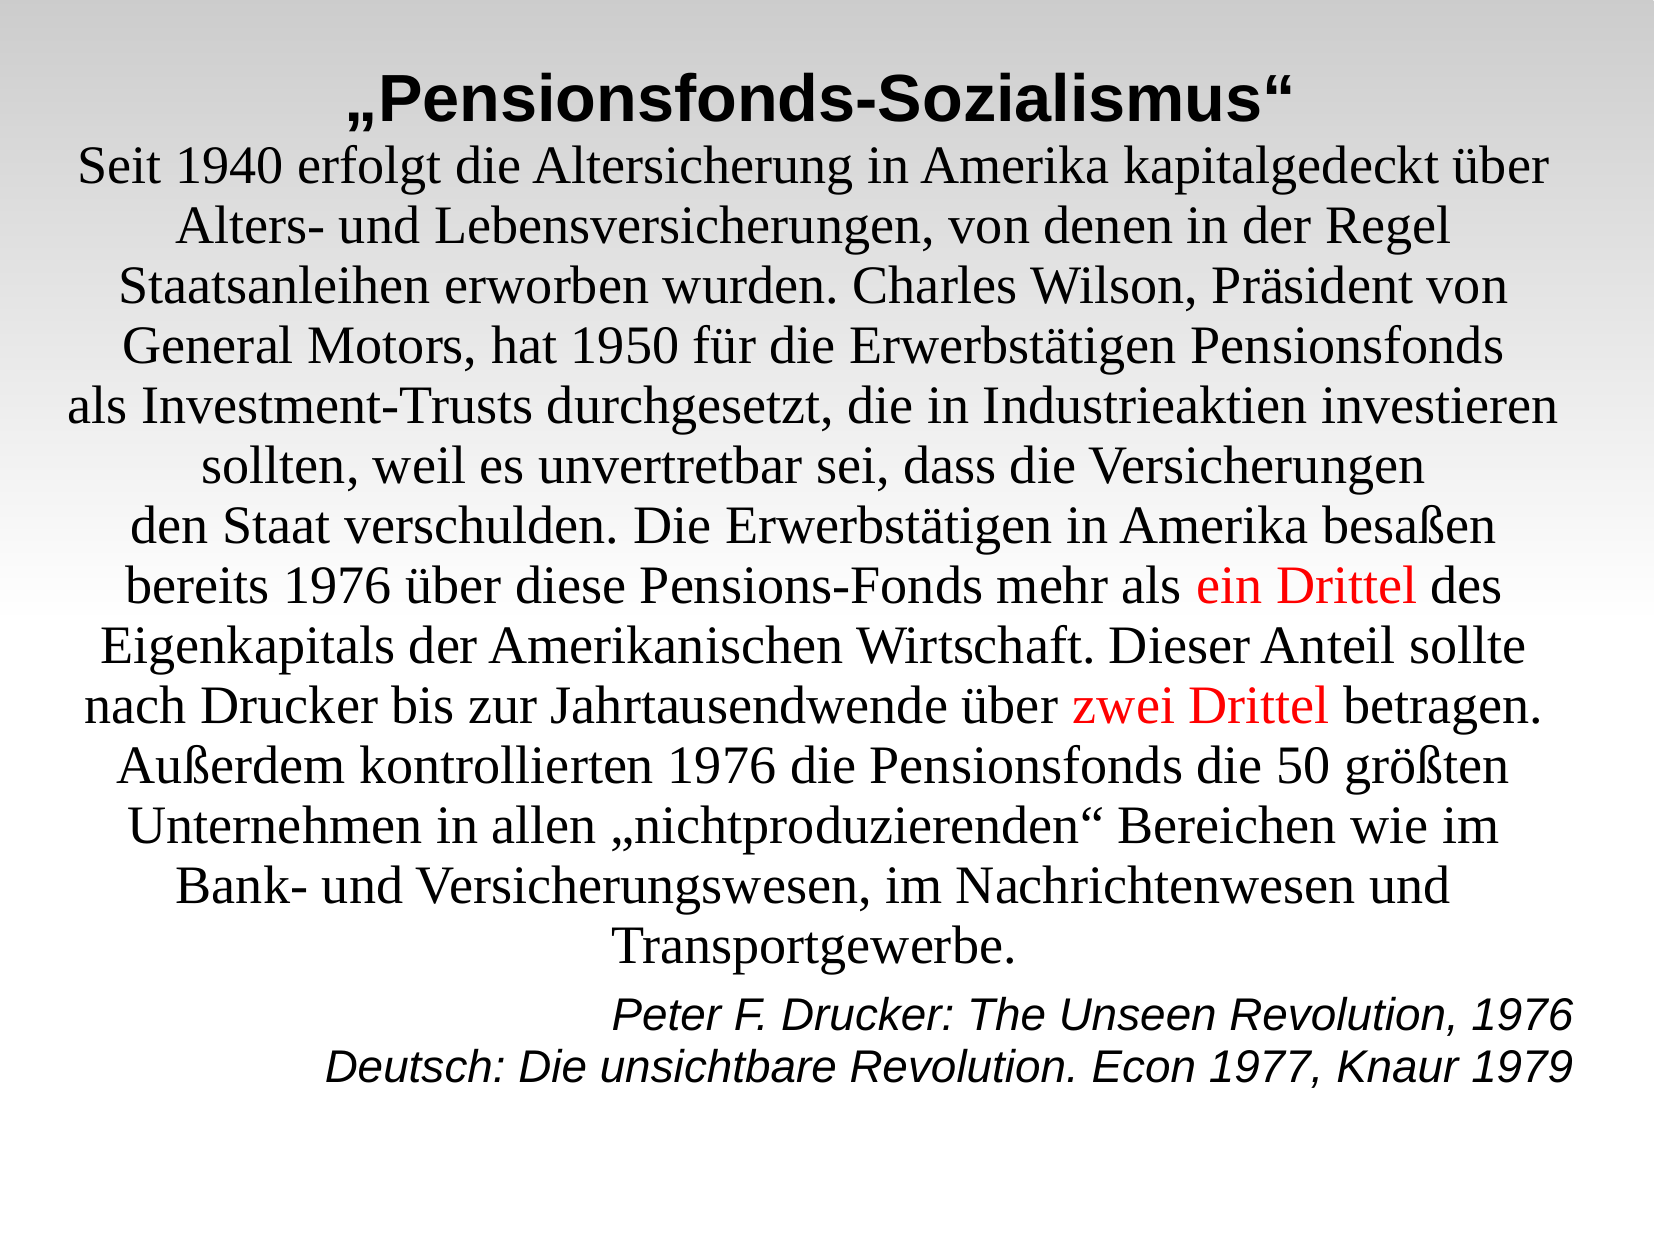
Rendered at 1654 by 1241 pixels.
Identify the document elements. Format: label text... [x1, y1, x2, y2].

text_box „Pensionsfonds-Sozialismus“ Seit 1940 erfolgt die Altersicherung in Amerika kapitalgedeckt über Alters- und Lebensversicherungen, von denen in der Regel Staatsanleihen erworben wurden. Charles Wilson, Präsident von General Motors, hat 1950 für die Erwerbstätigen Pensionsfonds als Investment-Trusts durchgesetzt, die in Industrieaktien investieren sollten, weil es unvertretbar sei, dass die Versicherungen den Staat verschulden. Die Erwerbstätigen in Amerika besaßen bereits 1976 über diese Pensions-Fonds mehr als ein Drittel des Eigenkapitals der Amerikanischen Wirtschaft. Dieser Anteil sollte nach Drucker bis zur Jahrtausendwende über zwei Drittel betragen. Außerdem kontrollierten 1976 die Pensionsfonds die 50 größten Unternehmen in allen „nichtproduzierenden“ Bereichen wie im Bank- und Versicherungswesen, im Nachrichtenwesen und Transportgewerbe. Peter F. Drucker: The Unseen Revolution, 1976 Deutsch: Die unsichtbare Revolution. Econ 1977, Knaur 1979 [53, 53, 1576, 1178]
